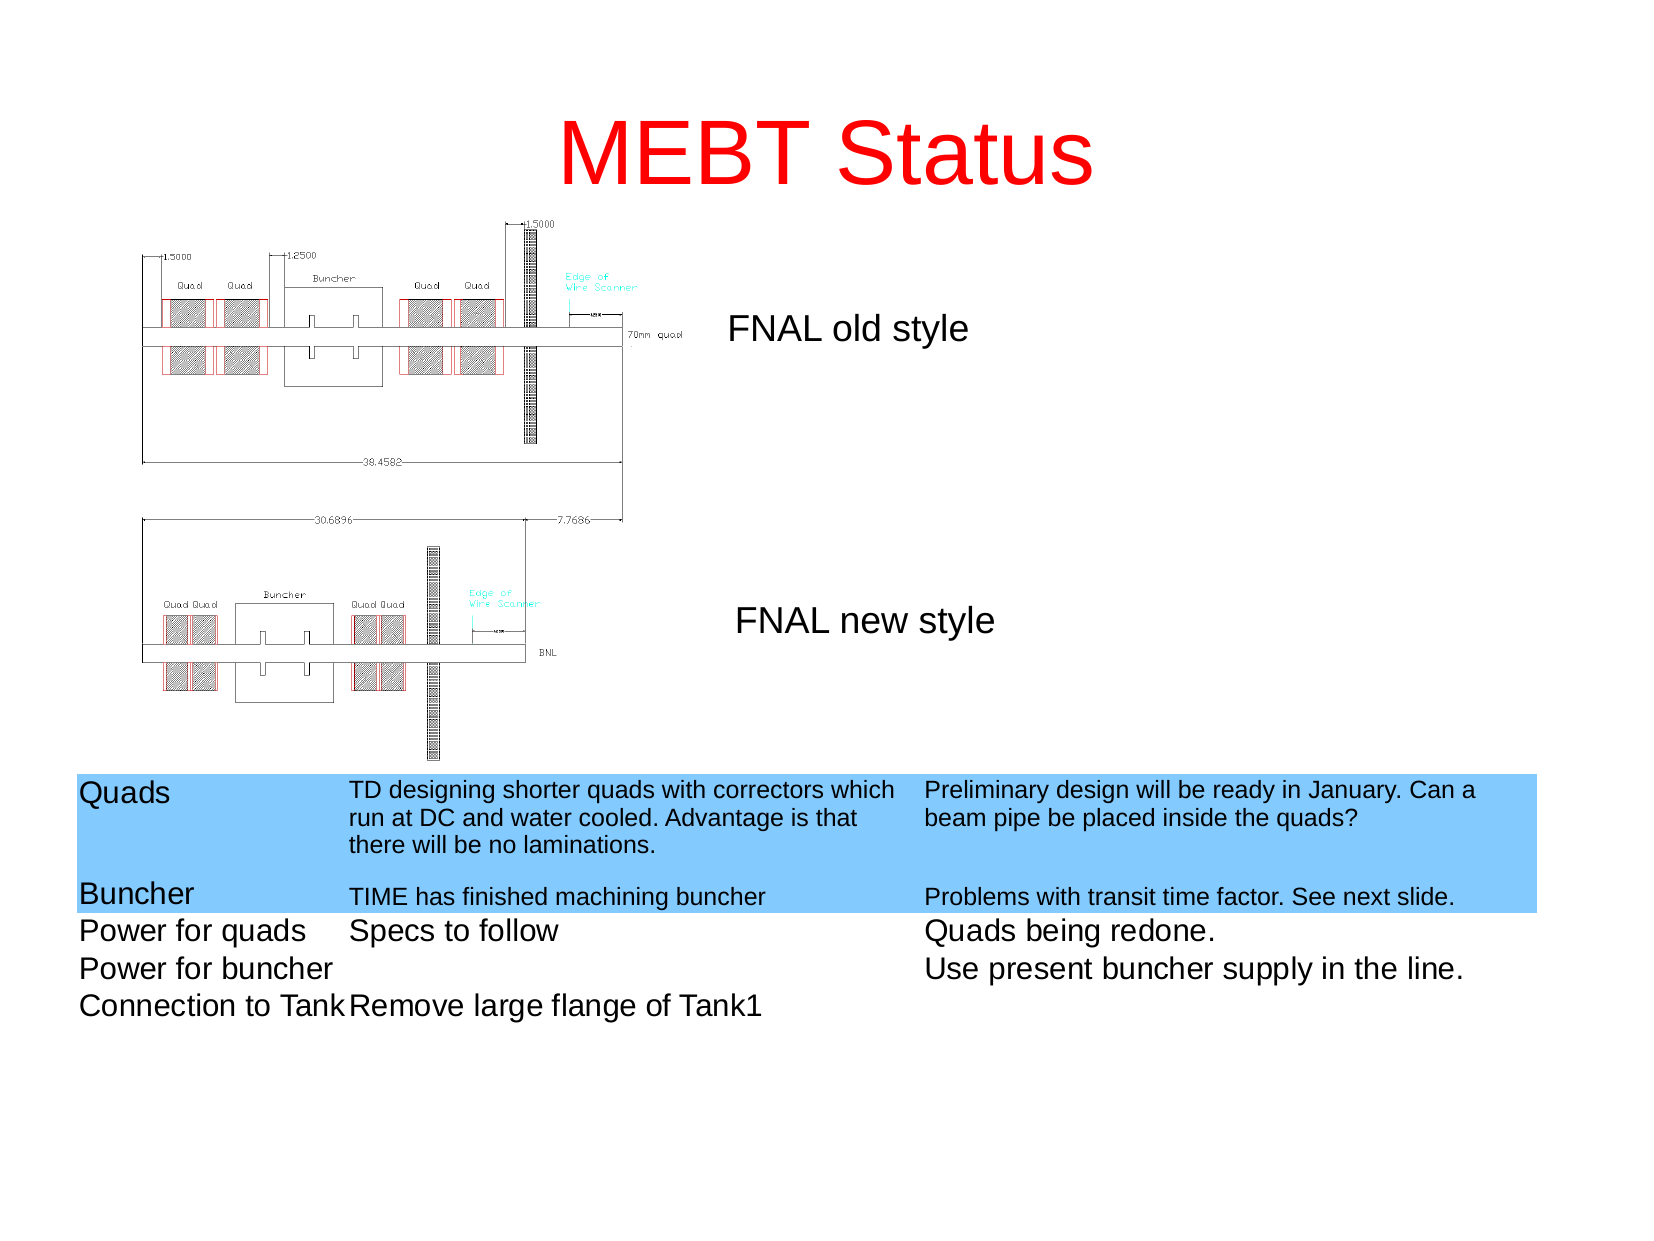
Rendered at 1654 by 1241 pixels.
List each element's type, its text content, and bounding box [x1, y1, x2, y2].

title MEBT Status [82, 56, 1571, 250]
text_box FNAL new style [720, 592, 1028, 650]
text_box FNAL old style [712, 300, 1013, 357]
chart [76, 774, 1540, 1103]
picture [82, 208, 696, 766]
